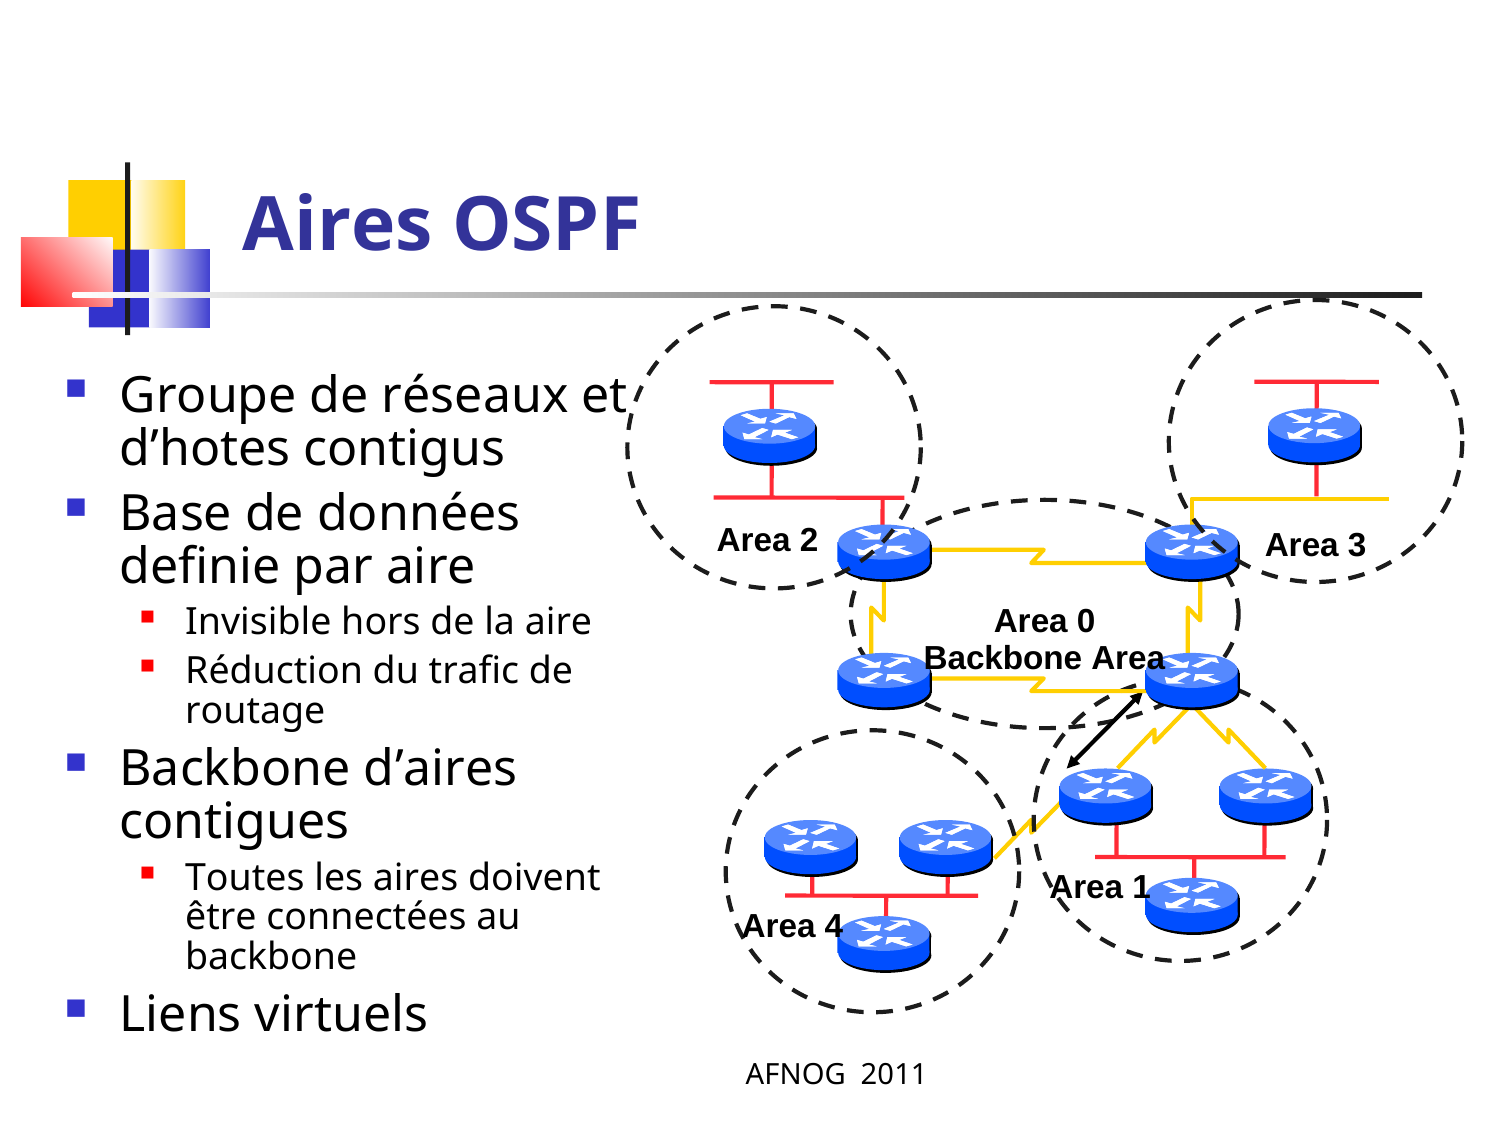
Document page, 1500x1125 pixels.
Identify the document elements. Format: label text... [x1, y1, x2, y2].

text_box Area 4 [714, 893, 871, 959]
picture [1142, 875, 1246, 942]
text_box Area 3 [1237, 513, 1394, 578]
title Aires OSPF [188, 35, 1468, 276]
list Groupe de réseaux et d’hotes contigus Base de données definie par aire Invisible hors de la aire Réduction du trafic de routage Backbone d’aires contigues Toutes les aires doivent être connectées au backbone Liens virtuels [49, 362, 669, 1065]
picture [1264, 405, 1369, 472]
text_box Area 1 [1022, 855, 1179, 921]
text_box Area 0 Backbone Area [896, 588, 1193, 691]
picture [761, 817, 865, 884]
picture [834, 650, 938, 717]
picture [720, 406, 824, 473]
picture [1142, 521, 1246, 589]
picture [1056, 765, 1160, 833]
text_box AFNOG 2011 [599, 1024, 1074, 1099]
text_box Area 2 [689, 507, 846, 573]
picture [1142, 650, 1246, 717]
picture [834, 913, 938, 980]
picture [1216, 765, 1320, 833]
picture [834, 521, 938, 589]
picture [896, 817, 1000, 884]
